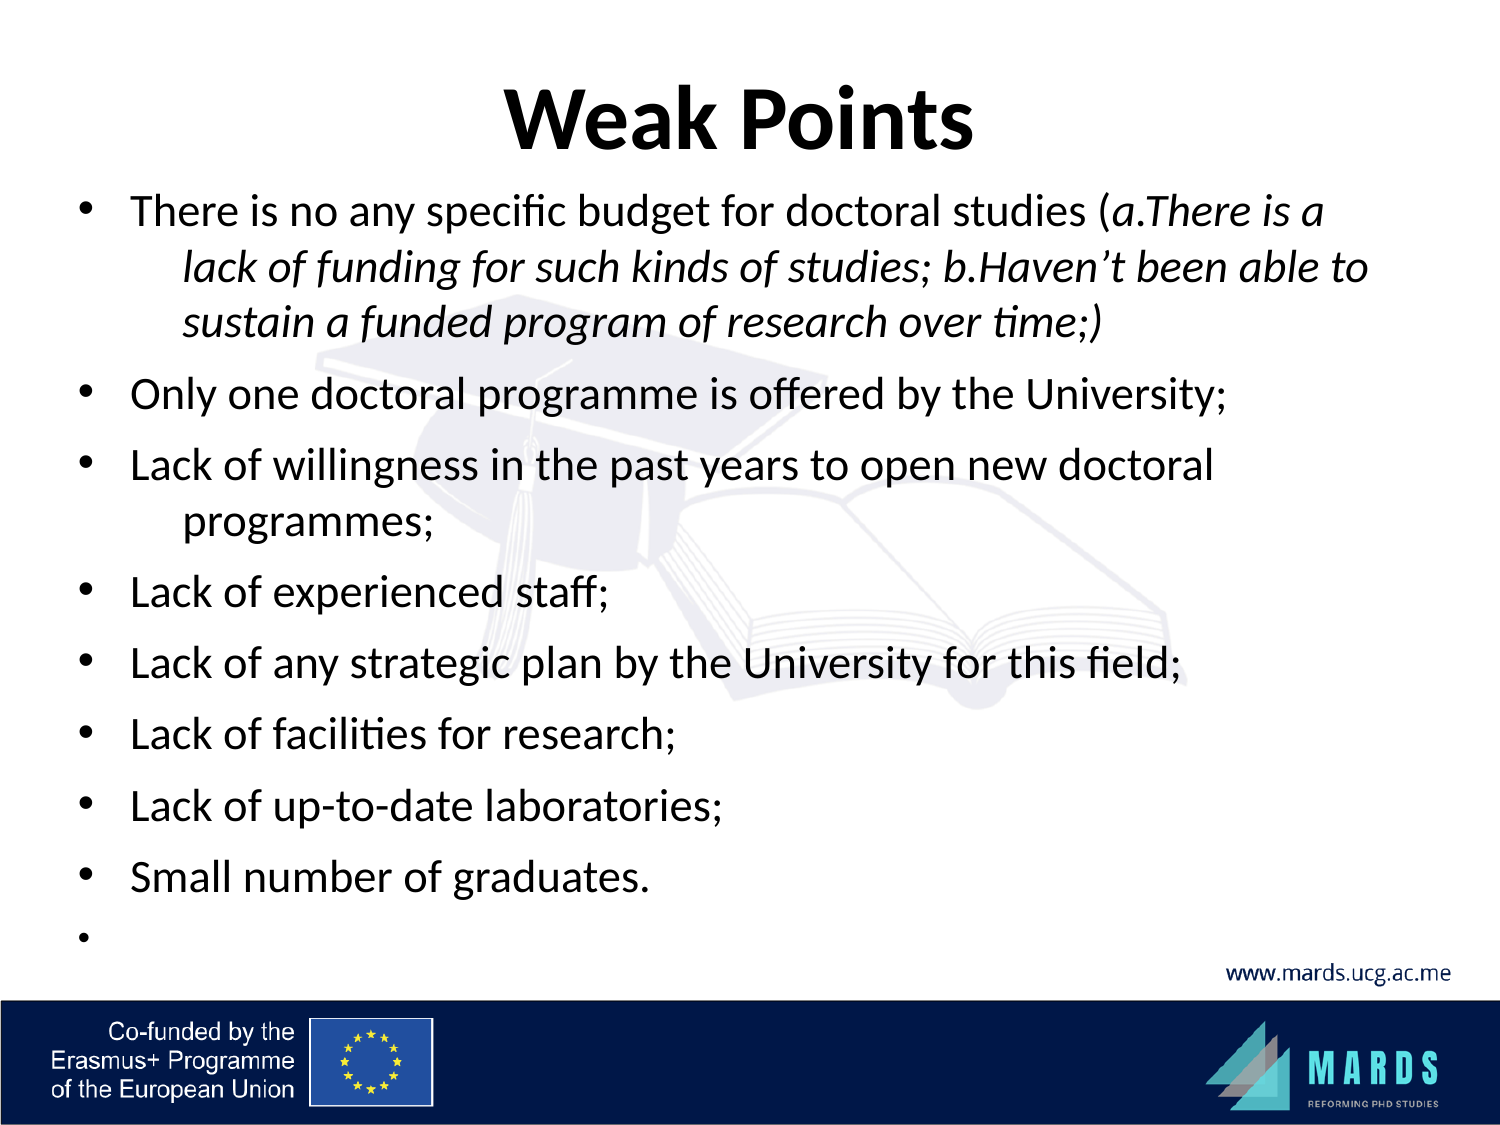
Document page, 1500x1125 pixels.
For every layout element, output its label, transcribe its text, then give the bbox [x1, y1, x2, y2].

title Weak Points [75, 19, 1426, 207]
list There is no any specific budget for doctoral studies (a.There is a lack of funding for such kinds of studies; b.Haven’t been able to sustain a funded program of research over time;) Only one doctoral programme is offered by the University; Lack of willingness in the past years to open new doctoral programmes; Lack of experienced staff; Lack of any strategic plan by the University for this field; Lack of facilities for research; Lack of up-to-date laboratories; Small number of graduates. [62, 172, 1413, 915]
